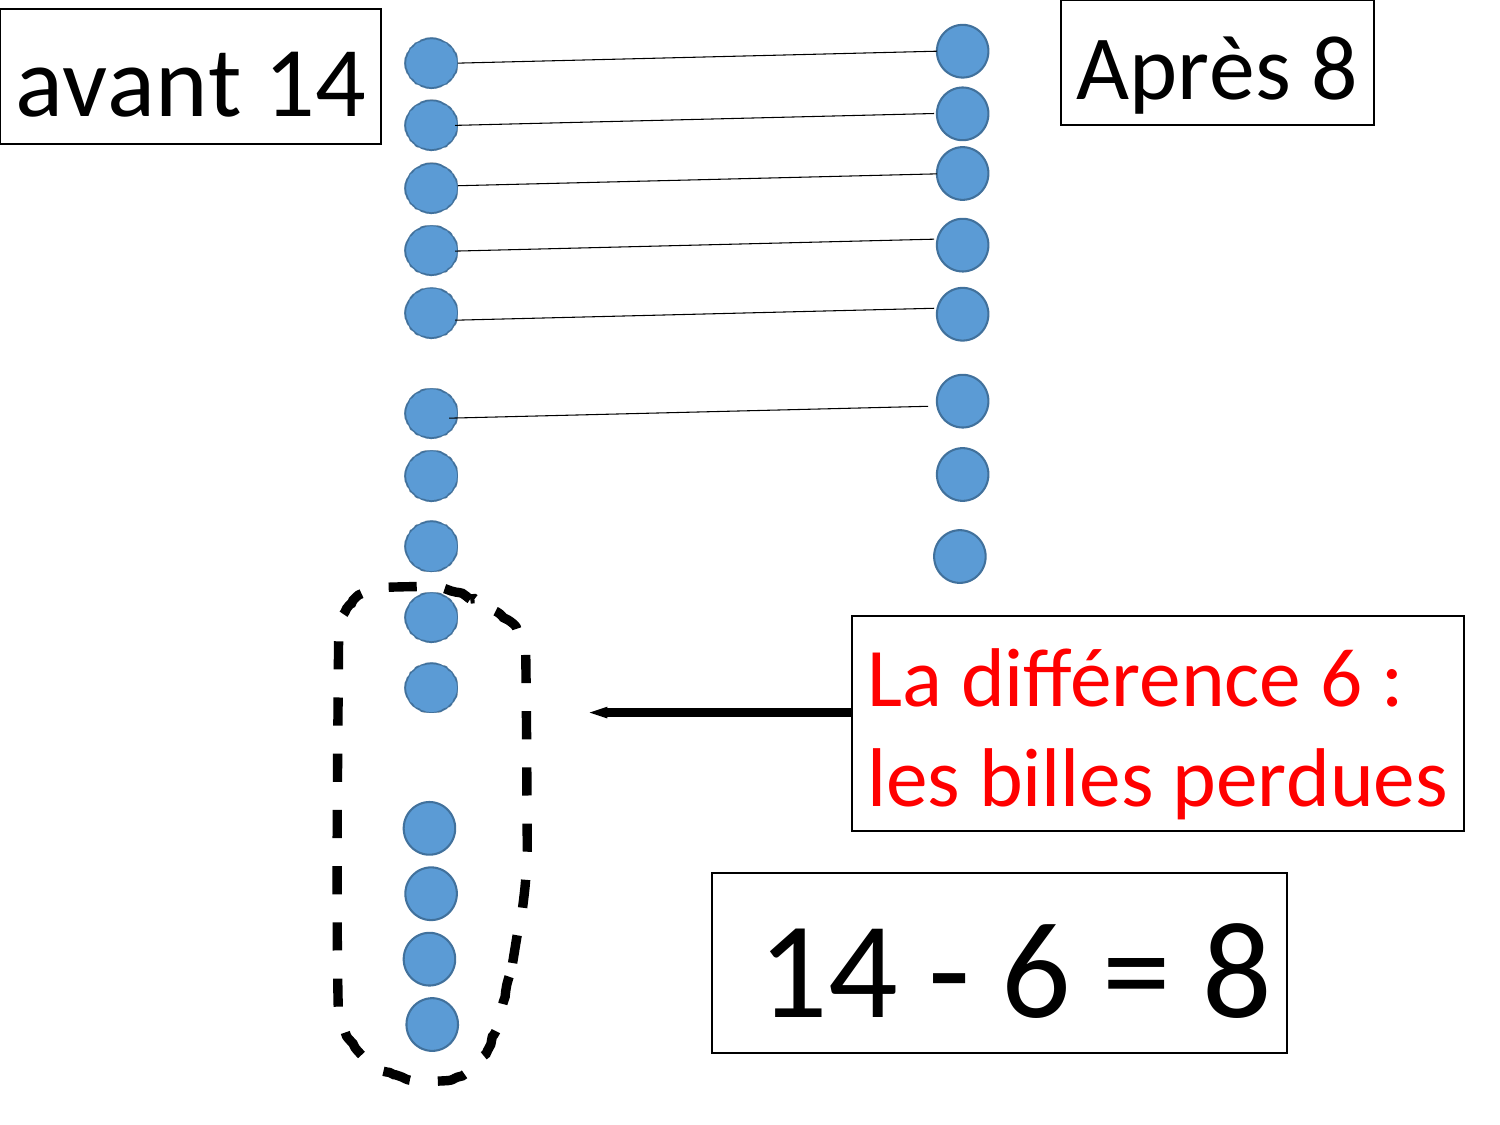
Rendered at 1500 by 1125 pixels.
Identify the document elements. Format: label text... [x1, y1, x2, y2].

text_box avant 14 [0, 9, 381, 144]
text_box [936, 287, 989, 341]
picture [404, 37, 458, 713]
text_box [403, 932, 456, 986]
text_box La différence 6 : les billes perdues [852, 616, 1464, 831]
text_box [934, 530, 986, 583]
text_box [406, 998, 458, 1051]
text_box [936, 147, 989, 200]
text_box [936, 374, 989, 428]
text_box 14 - 6 = 8 [712, 873, 1287, 1053]
text_box [936, 218, 989, 272]
text_box [403, 802, 456, 855]
text_box [405, 867, 457, 921]
text_box [936, 87, 989, 141]
text_box [936, 24, 989, 78]
text_box [936, 448, 989, 501]
text_box Après 8 [1061, 0, 1374, 125]
